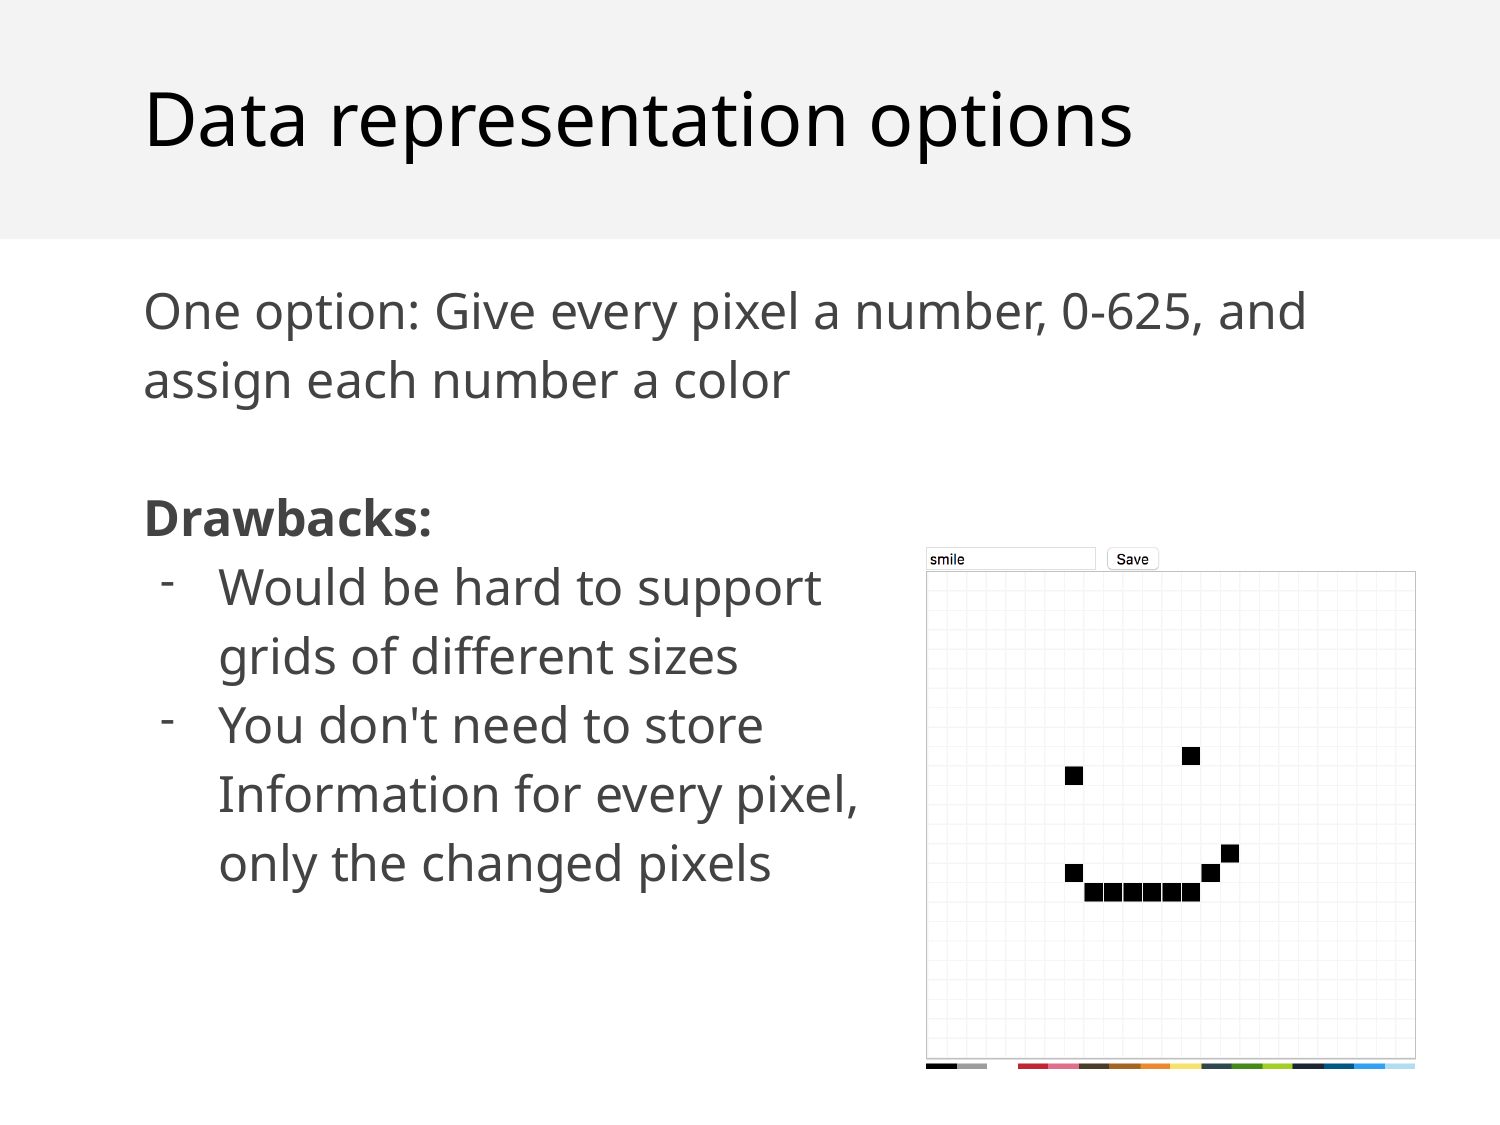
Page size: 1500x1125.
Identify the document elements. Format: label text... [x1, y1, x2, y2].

picture [919, 545, 1421, 1069]
list One option: Give every pixel a number, 0-625, and assign each number a color Drawbacks: Would be hard to support grids of different sizes You don't need to store Information for every pixel, only the changed pixels [128, 255, 1372, 1004]
title Data representation options [128, 56, 1372, 183]
